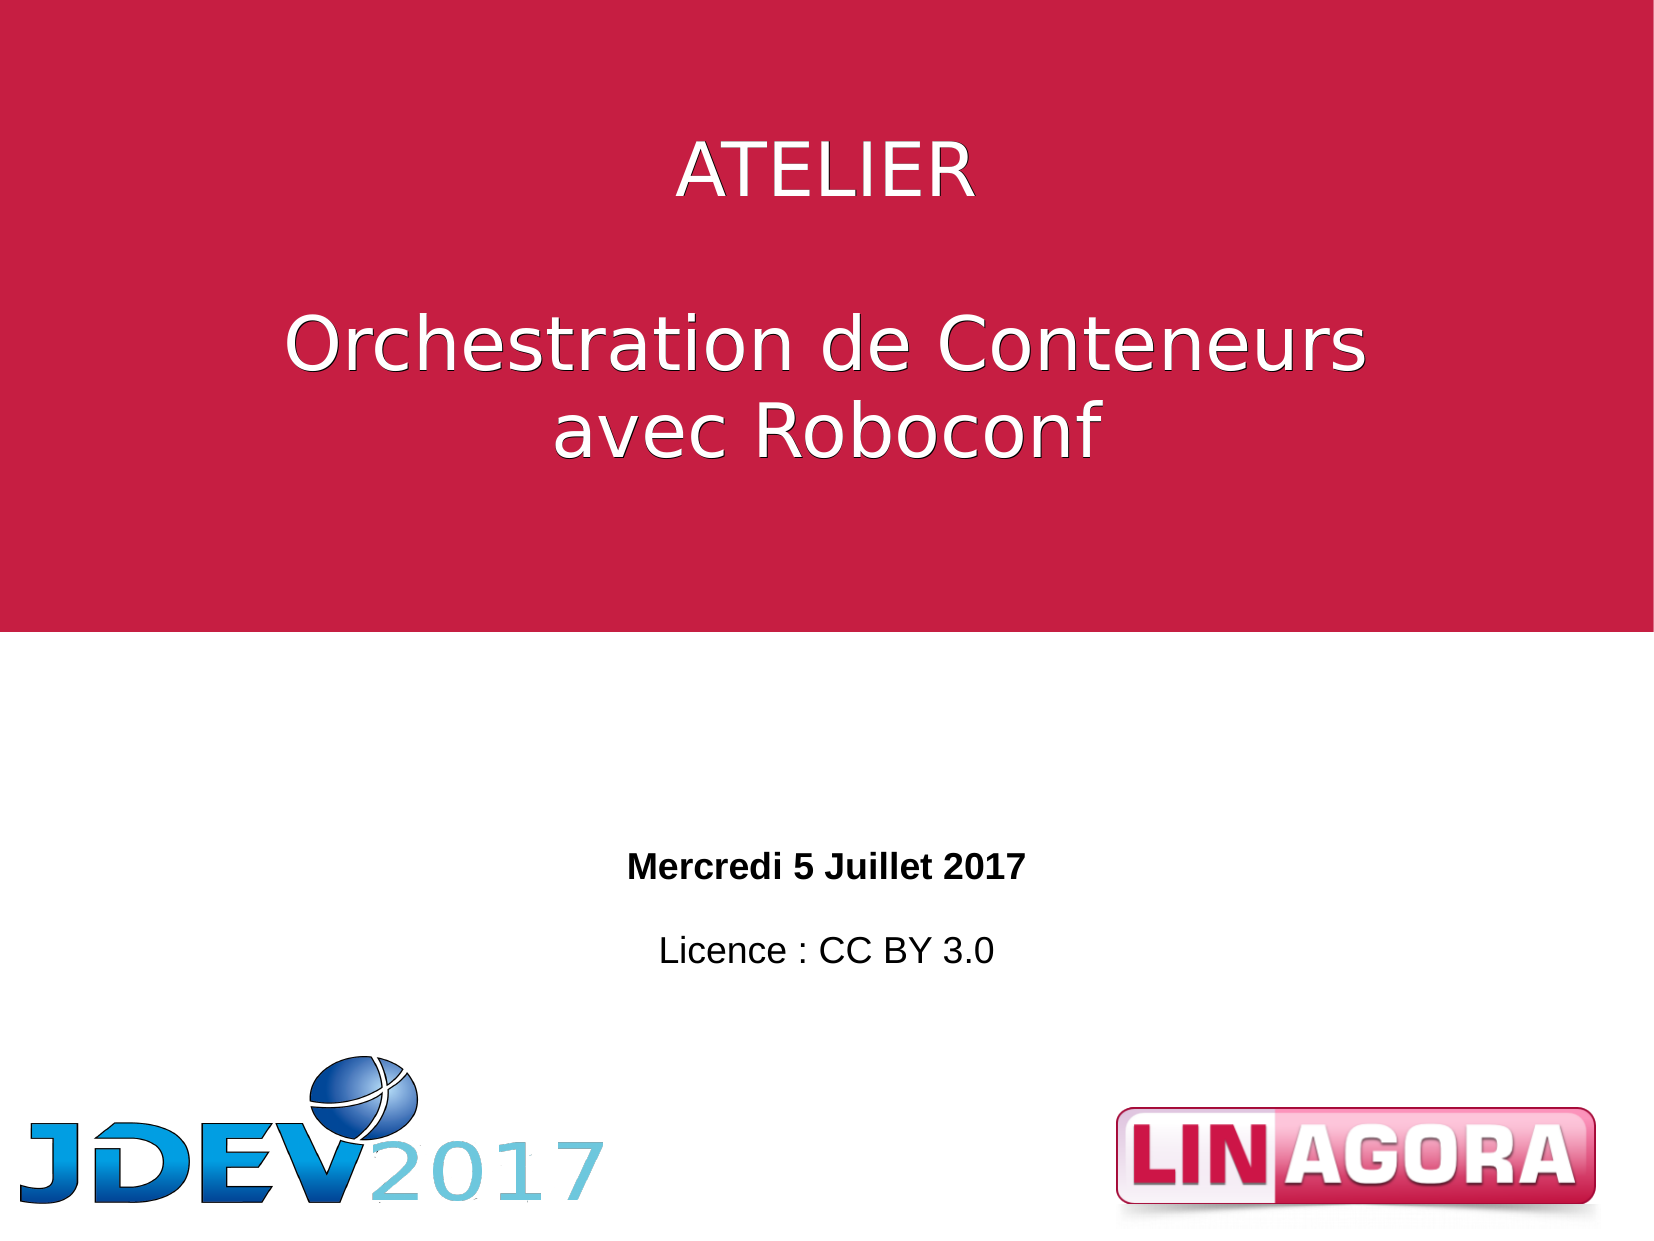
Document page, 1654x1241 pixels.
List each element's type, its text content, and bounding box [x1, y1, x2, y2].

text_box Mercredi 5 Juillet 2017 Licence : CC BY 3.0 [456, 754, 1198, 1028]
picture [20, 1056, 606, 1204]
picture [1116, 1107, 1601, 1229]
title ATELIER Orchestration de Conteneurs avec Roboconf [82, 35, 1571, 567]
